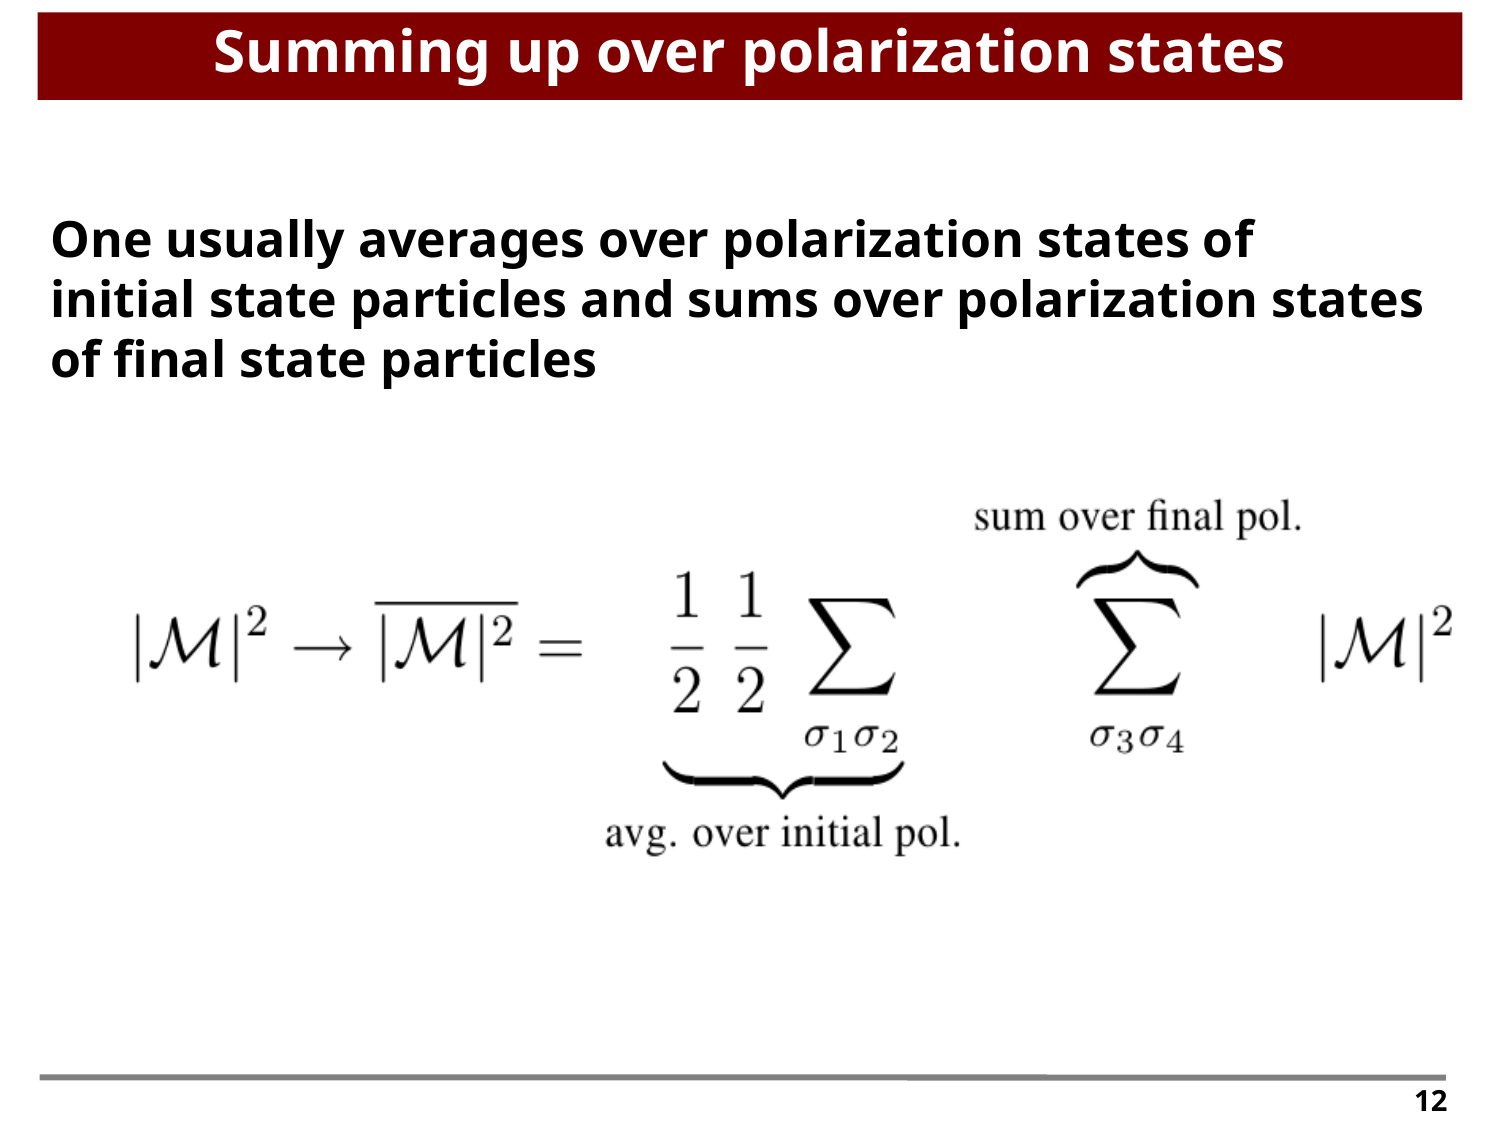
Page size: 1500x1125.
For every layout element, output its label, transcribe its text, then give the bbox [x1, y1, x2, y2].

title Summing up over polarization states [45, 12, 1456, 96]
picture [45, 480, 1471, 871]
text_box One usually averages over polarization states of initial state particles and sums over polarization states of final state particles [35, 199, 1461, 395]
